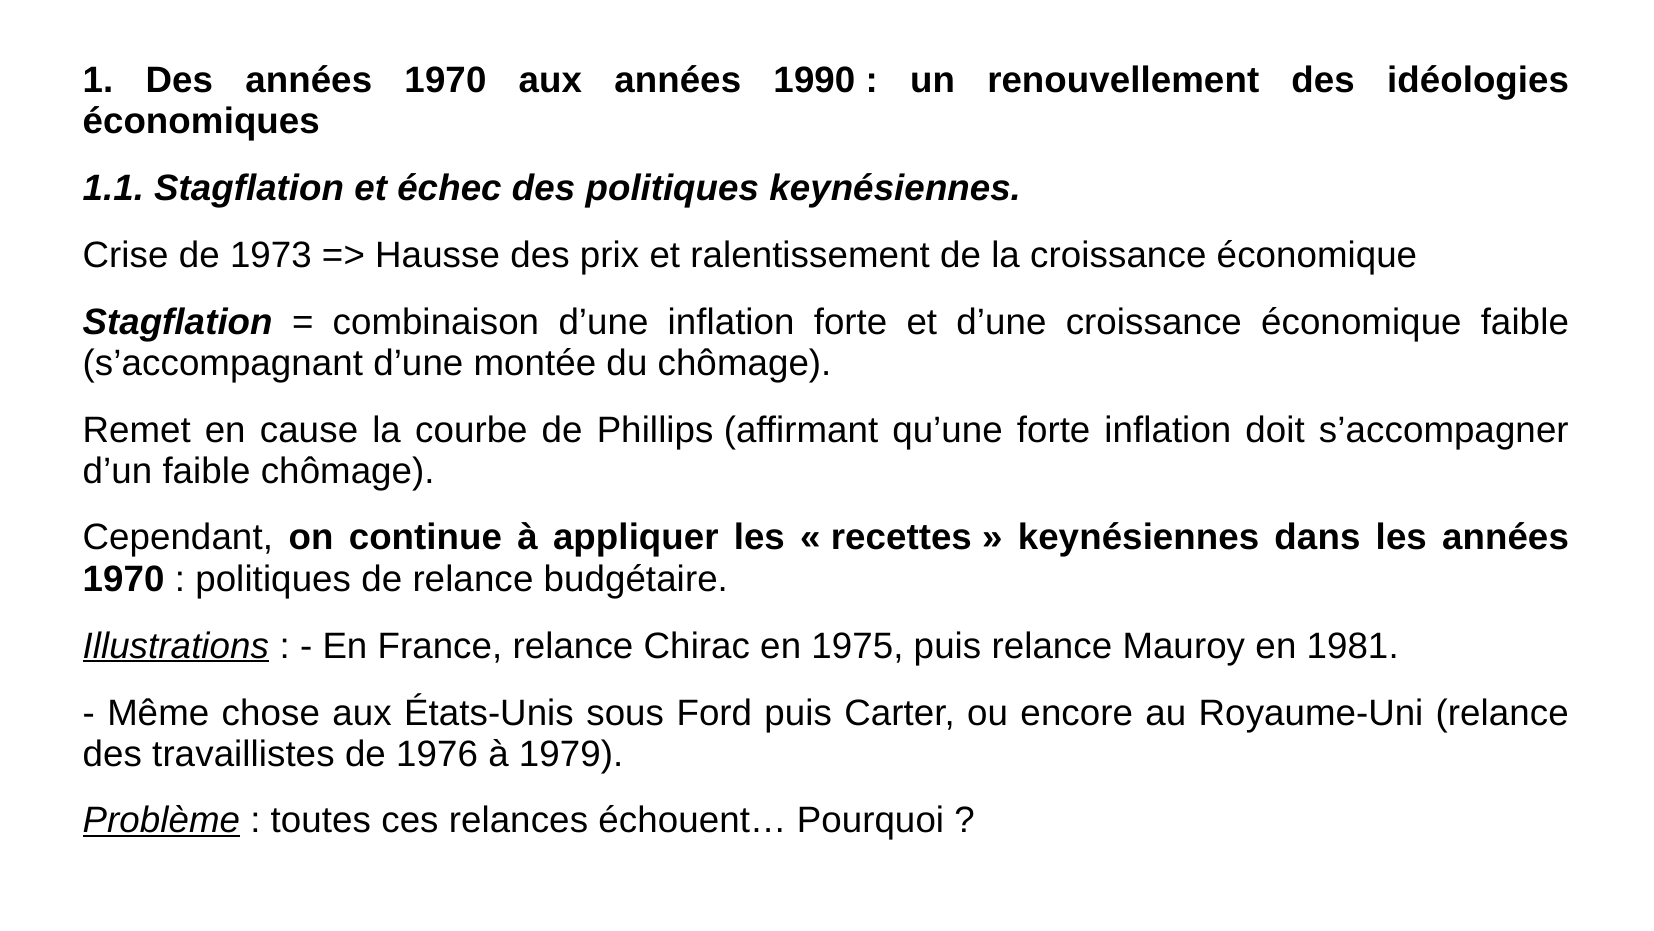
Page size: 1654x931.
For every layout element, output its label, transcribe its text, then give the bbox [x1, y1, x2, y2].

list 1. Des années 1970 aux années 1990 : un renouvellement des idéologies économiques 1.1. Stagflation et échec des politiques keynésiennes. Crise de 1973 => Hausse des prix et ralentissement de la croissance économique Stagflation = combinaison d’une inflation forte et d’une croissance économique faible (s’accompagnant d’une montée du chômage). Remet en cause la courbe de Phillips (affirmant qu’une forte inflation doit s’accompagner d’un faible chômage). Cependant, on continue à appliquer les « recettes » keynésiennes dans les années 1970 : politiques de relance budgétaire. Illustrations : - En France, relance Chirac en 1975, puis relance Mauroy en 1981. - Même chose aux États-Unis sous Ford puis Carter, ou encore au Royaume-Uni (relance des travaillistes de 1976 à 1979). Problème : toutes ces relances échouent… Pourquoi ? [82, 59, 1571, 851]
